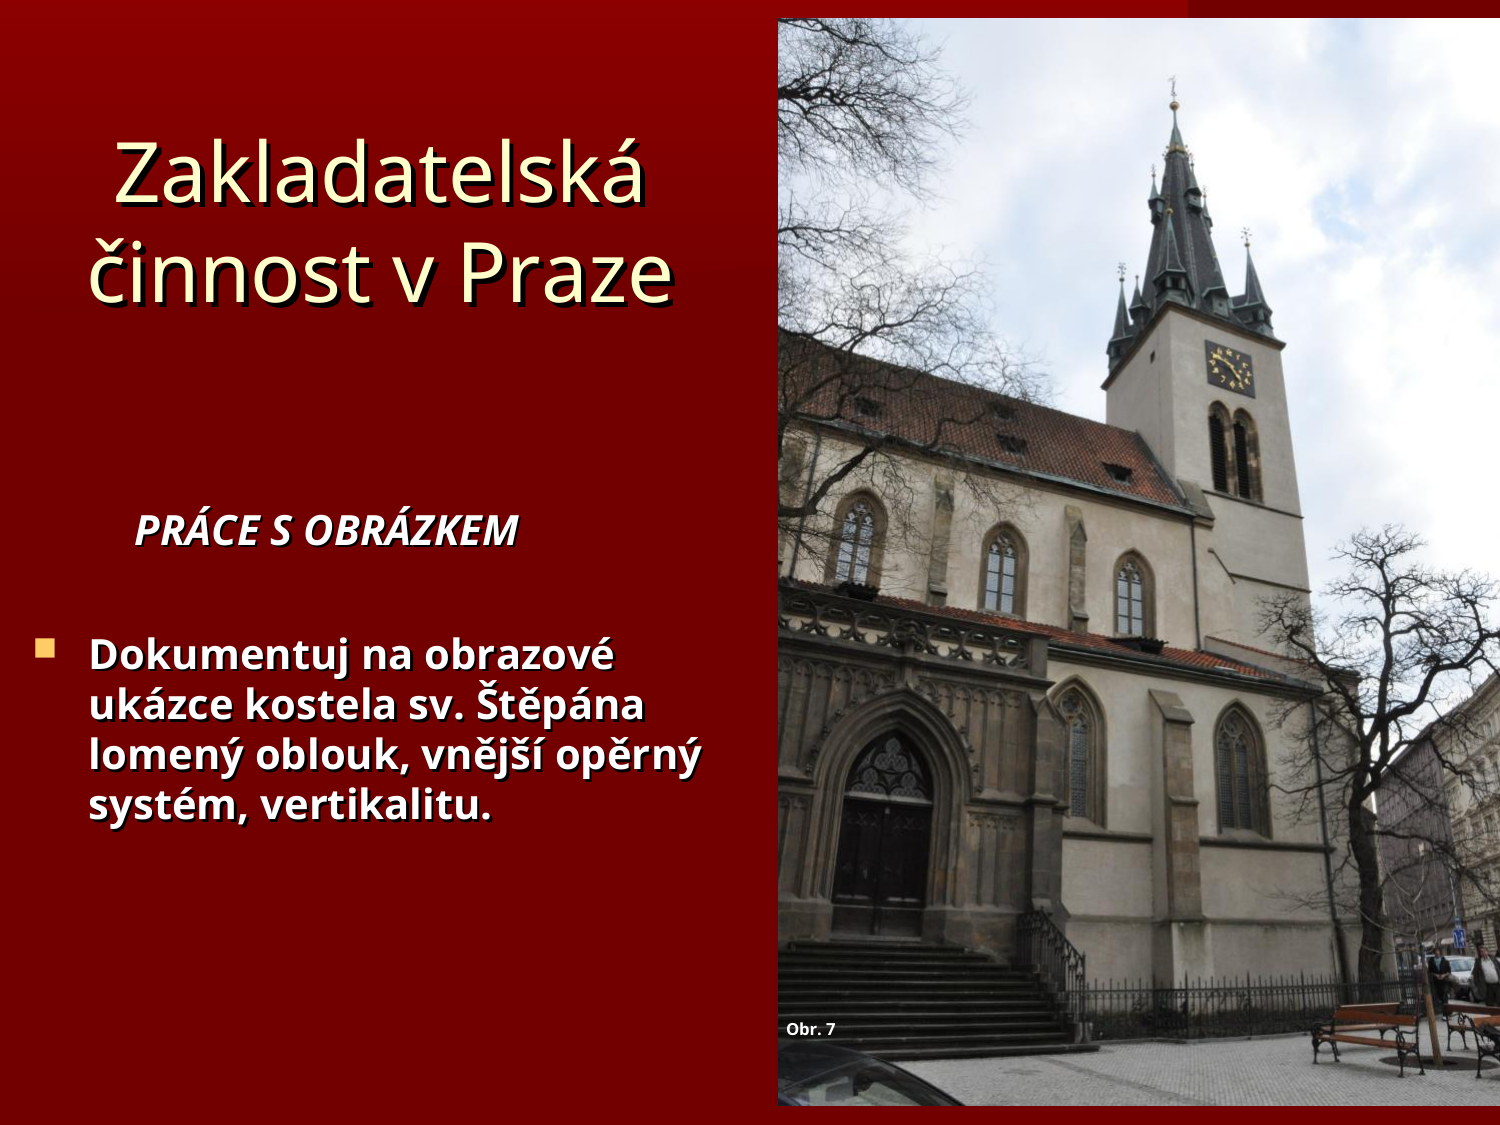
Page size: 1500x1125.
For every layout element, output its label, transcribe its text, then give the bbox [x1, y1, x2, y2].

list PRÁCE S OBRÁZKEM Dokumentuj na obrazové ukázce kostela sv. Štěpána lomený oblouk, vnější opěrný systém, vertikalitu. [17, 479, 774, 1095]
text_box [778, 19, 1500, 1107]
text_box Obr. 7 [771, 1010, 851, 1047]
title Zakladatelská činnost v Praze [0, 111, 762, 327]
